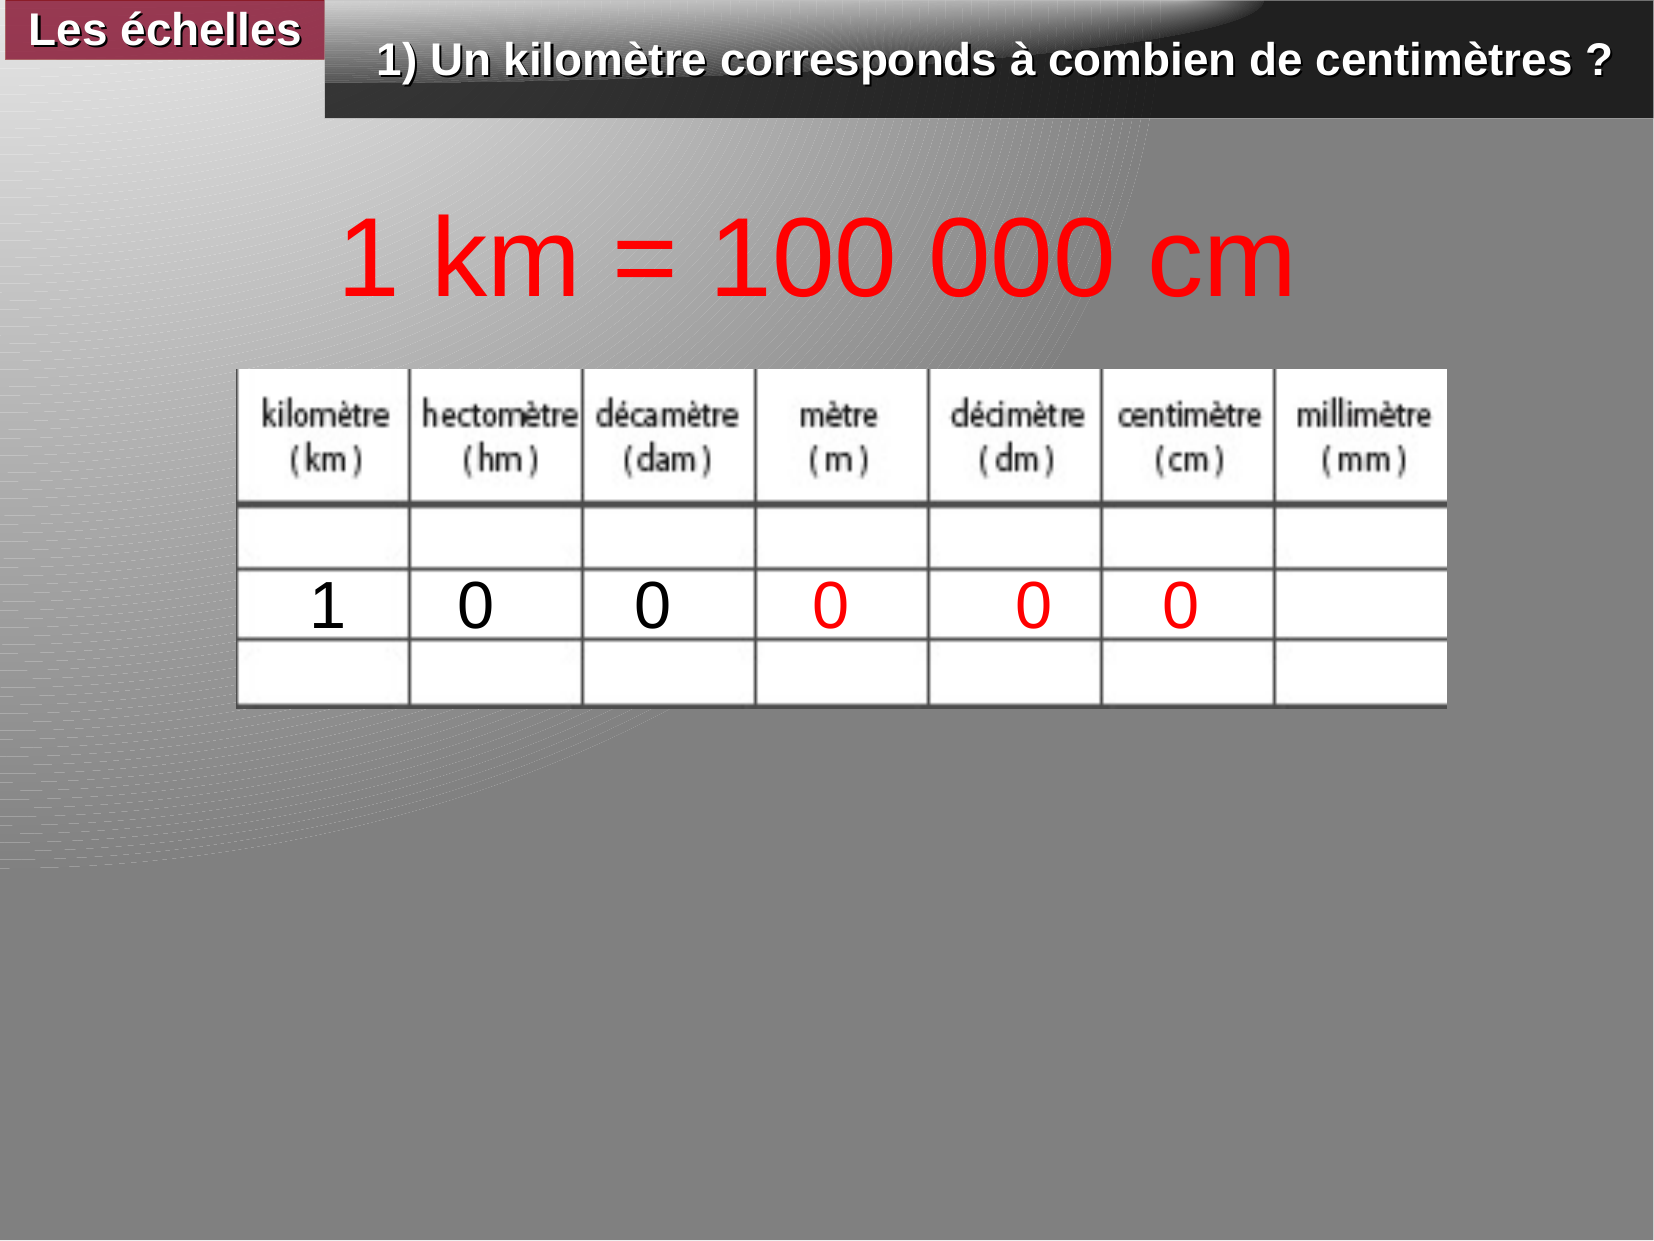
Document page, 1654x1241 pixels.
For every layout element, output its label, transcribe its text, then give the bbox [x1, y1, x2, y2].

text_box 0 [1148, 561, 1241, 702]
text_box 0 [620, 561, 713, 702]
text_box Les échelles [5, 0, 324, 60]
picture [236, 369, 1447, 709]
text_box 1 [295, 561, 388, 702]
text_box 1 km = 100 000 cm [323, 187, 1536, 414]
text_box 1) Un kilomètre corresponds à combien de centimètres ? [324, 0, 1654, 119]
text_box 0 [442, 561, 536, 702]
text_box 0 [1000, 561, 1093, 702]
text_box 0 [797, 561, 890, 702]
